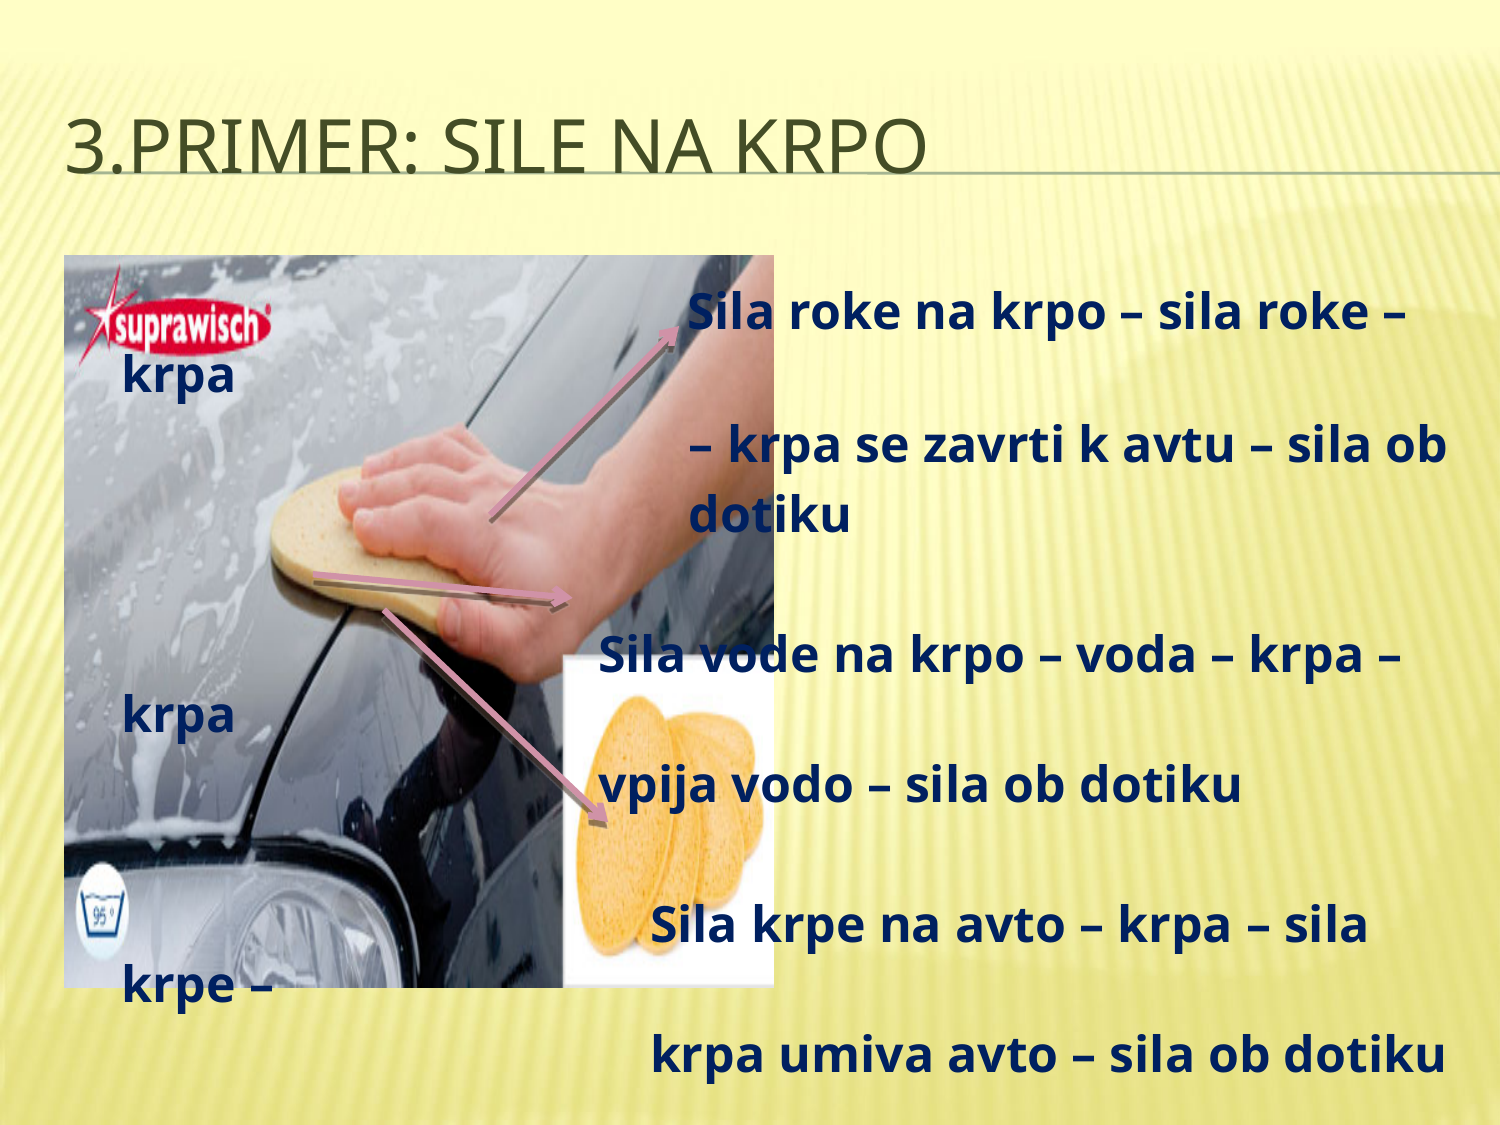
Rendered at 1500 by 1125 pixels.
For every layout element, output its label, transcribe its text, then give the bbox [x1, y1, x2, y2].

list Sila roke na krpo – sila roke – krpa – krpa se zavrti k avtu – sila ob dotiku Sila vode na krpo – voda – krpa – krpa vpija vodo – sila ob dotiku Sila krpe na avto – krpa – sila krpe – krpa umiva avto – sila ob dotiku [50, 254, 1475, 998]
picture [0, 0, 1500, 1125]
title 3.PRIMER: SILE NA KRPO [50, 75, 1475, 213]
